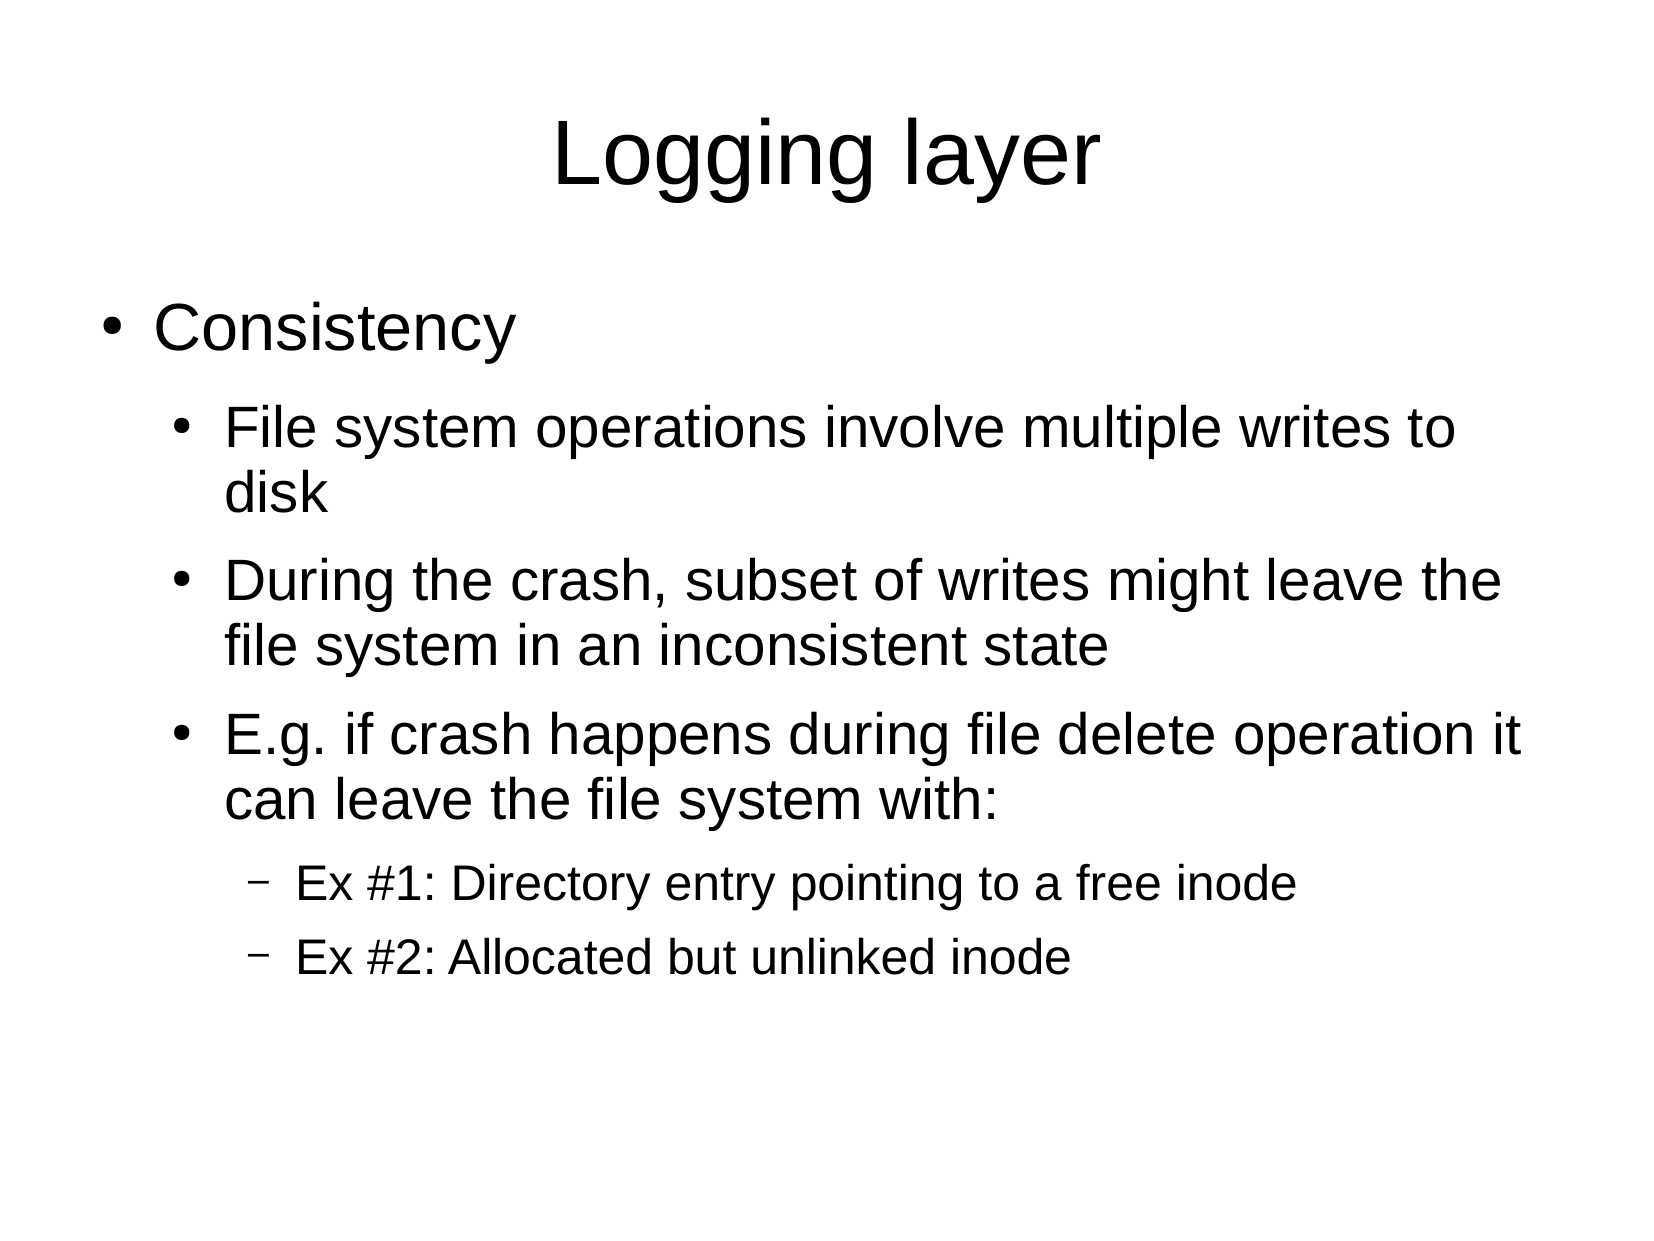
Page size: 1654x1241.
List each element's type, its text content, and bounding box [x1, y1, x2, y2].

title Logging layer [82, 49, 1571, 257]
list Consistency File system operations involve multiple writes to disk During the crash, subset of writes might leave the file system in an inconsistent state E.g. if crash happens during file delete operation it can leave the file system with: Ex #1: Directory entry pointing to a free inode Ex #2: Allocated but unlinked inode [82, 290, 1571, 1010]
